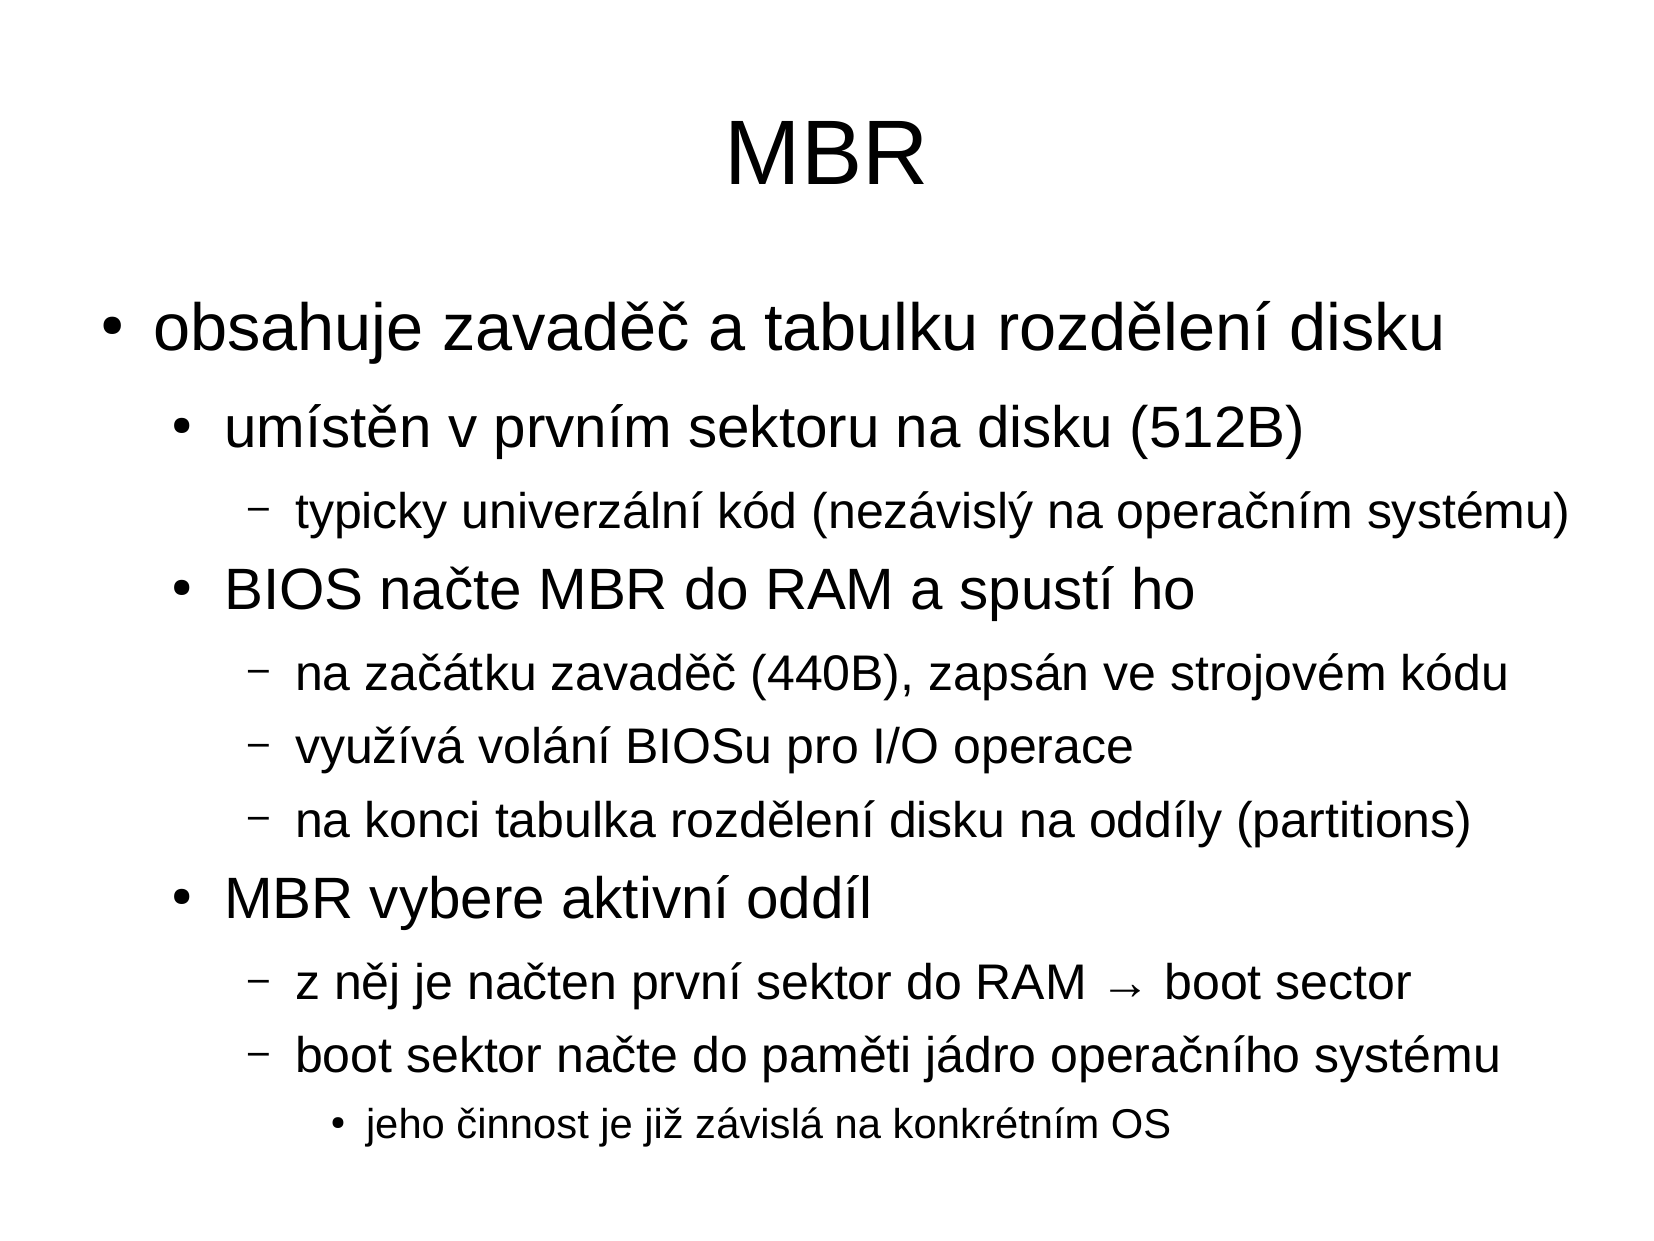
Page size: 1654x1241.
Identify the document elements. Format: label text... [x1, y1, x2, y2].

list obsahuje zavaděč a tabulku rozdělení disku umístěn v prvním sektoru na disku (512B) typicky univerzální kód (nezávislý na operačním systému) BIOS načte MBR do RAM a spustí ho na začátku zavaděč (440B), zapsán ve strojovém kódu využívá volání BIOSu pro I/O operace na konci tabulka rozdělení disku na oddíly (partitions) MBR vybere aktivní oddíl z něj je načten první sektor do RAM → boot sector boot sektor načte do paměti jádro operačního systému jeho činnost je již závislá na konkrétním OS [82, 290, 1595, 1148]
title MBR [82, 56, 1571, 250]
